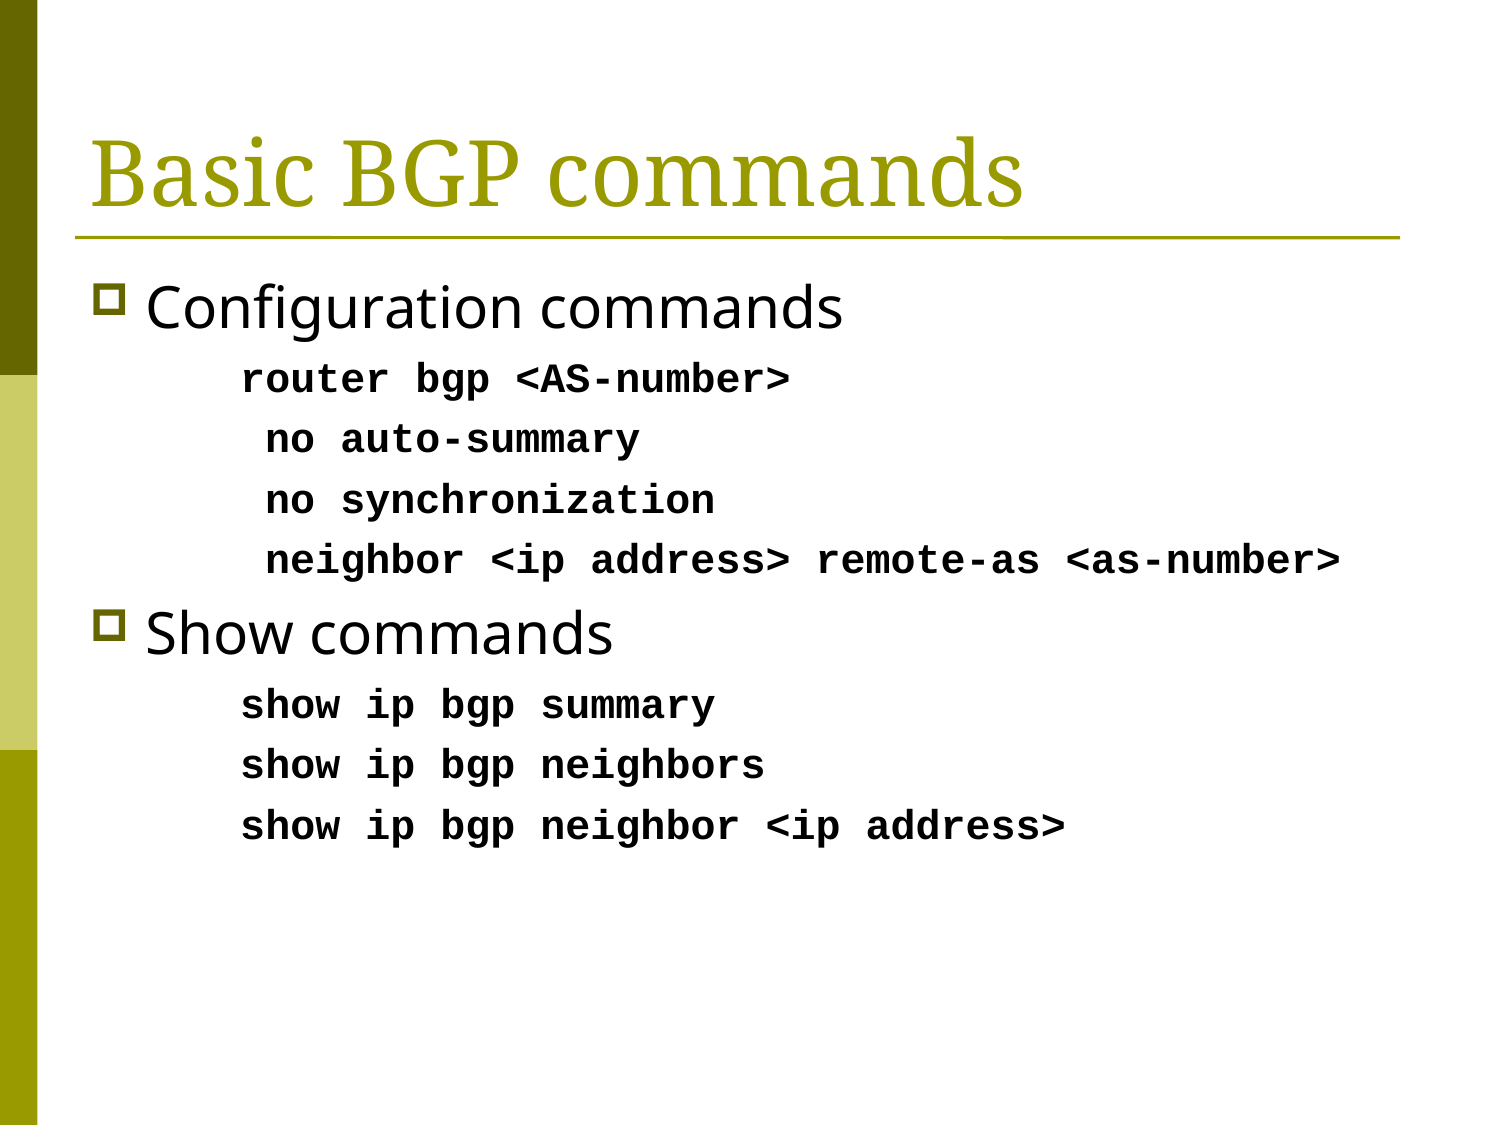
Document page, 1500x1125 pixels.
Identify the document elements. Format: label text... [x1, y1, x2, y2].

title Basic BGP commands [75, 45, 1426, 233]
list Configuration commands router bgp <AS-number> no auto-summary no synchronization neighbor <ip address> remote-as <as-number> Show commands show ip bgp summary show ip bgp neighbors show ip bgp neighbor <ip address> [75, 262, 1426, 1006]
